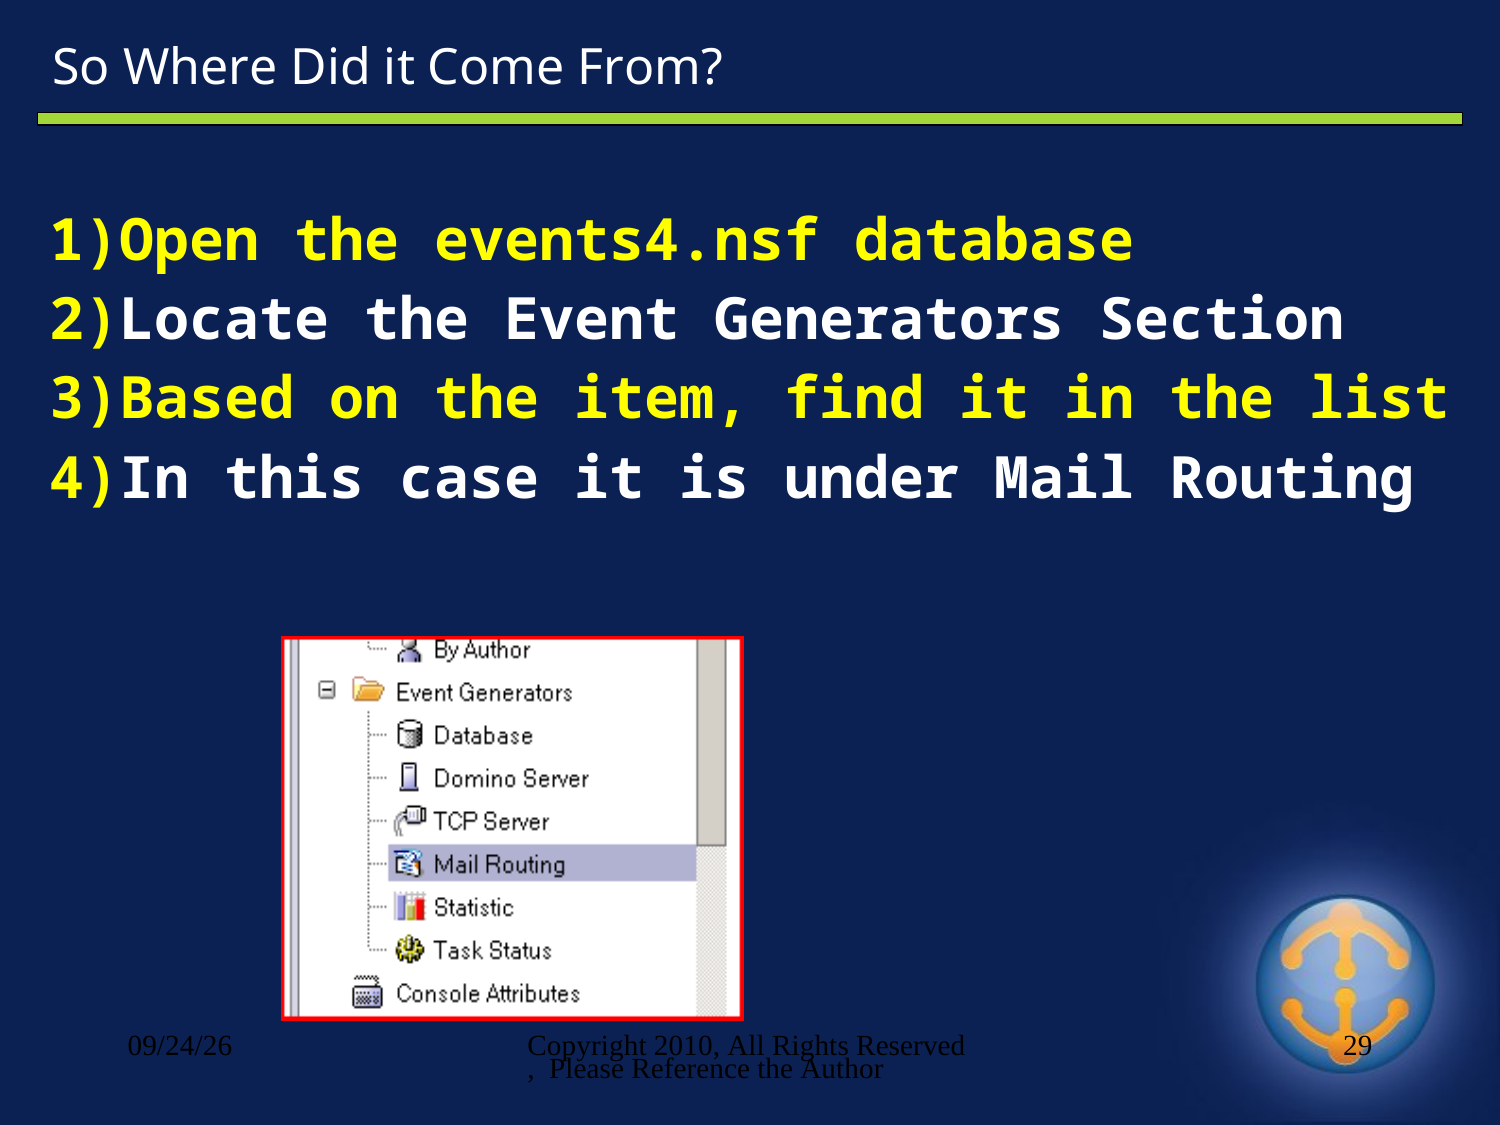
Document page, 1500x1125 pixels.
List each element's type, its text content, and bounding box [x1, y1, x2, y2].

picture [0, 0, 1500, 1125]
text_box Open the events4.nsf database Locate the Event Generators Section Based on the item, find it in the list In this case it is under Mail Routing [34, 190, 1469, 472]
text_box So Where Did it Come From? [37, 24, 1363, 96]
text_box [37, 112, 1463, 126]
